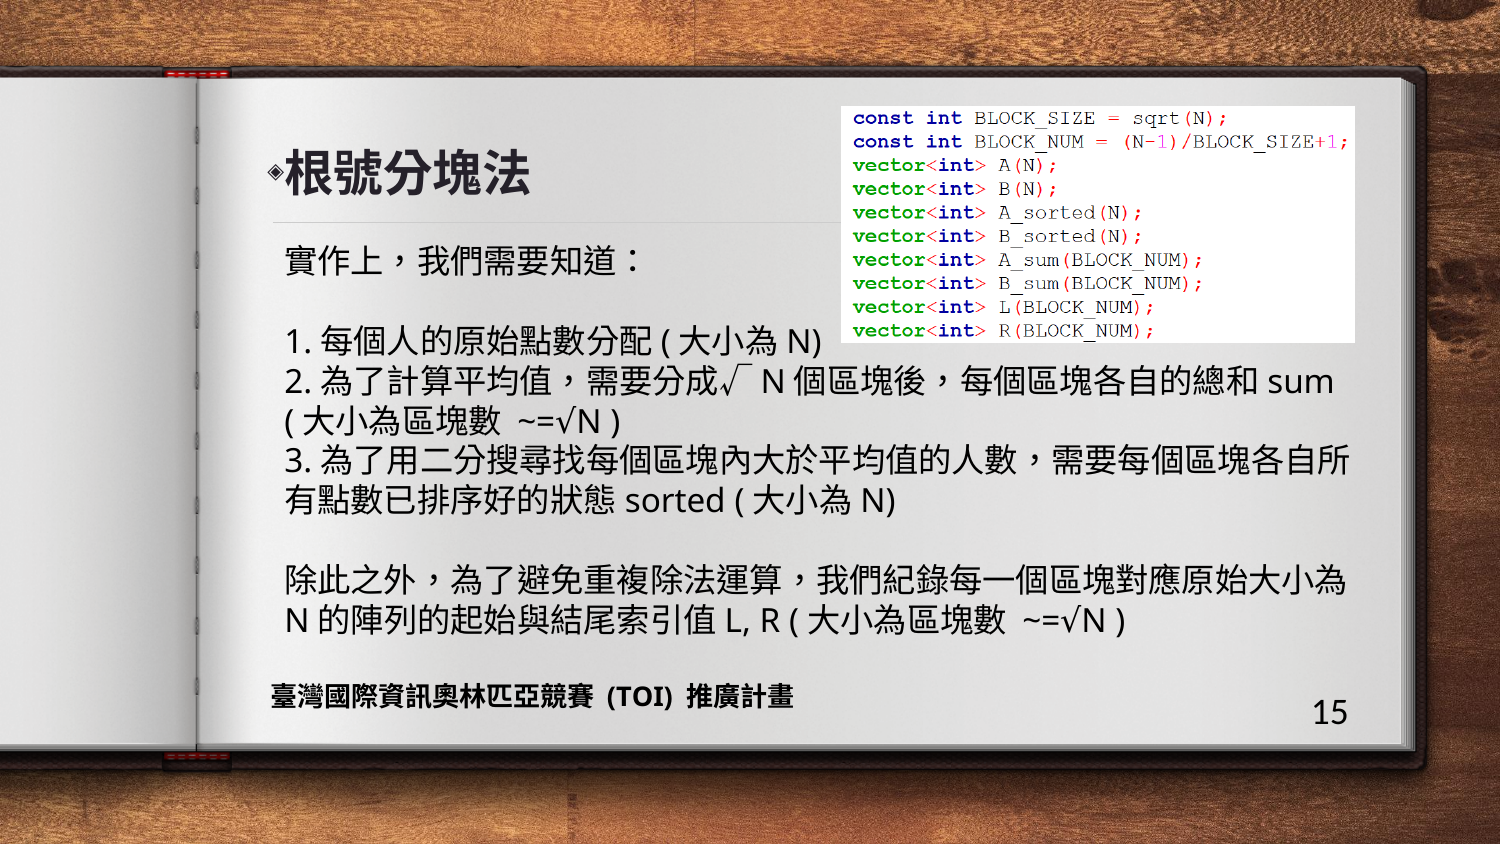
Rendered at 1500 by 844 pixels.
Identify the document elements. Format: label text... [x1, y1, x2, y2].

picture [841, 106, 1355, 343]
text_box [1295, 672, 1386, 737]
text_box 實作上，我們需要知道： 1.每個人的原始點數分配(大小為N) 2.為了計算平均值，需要分成√N個區塊後，每個區塊各自的總和sum (大小為區塊數 ~=√N ) 3.為了用二分搜尋找每個區塊內大於平均值的人數，需要每個區塊各自所有點數已排序好的狀態sorted (大小為N) 除此之外，為了避免重複除法運算，我們紀錄每一個區塊對應原始大小為N的陣列的起始與結尾索引值L, R (大小為區塊數 ~=√N ) [269, 232, 1367, 652]
list 根號分塊法 [252, 126, 841, 216]
